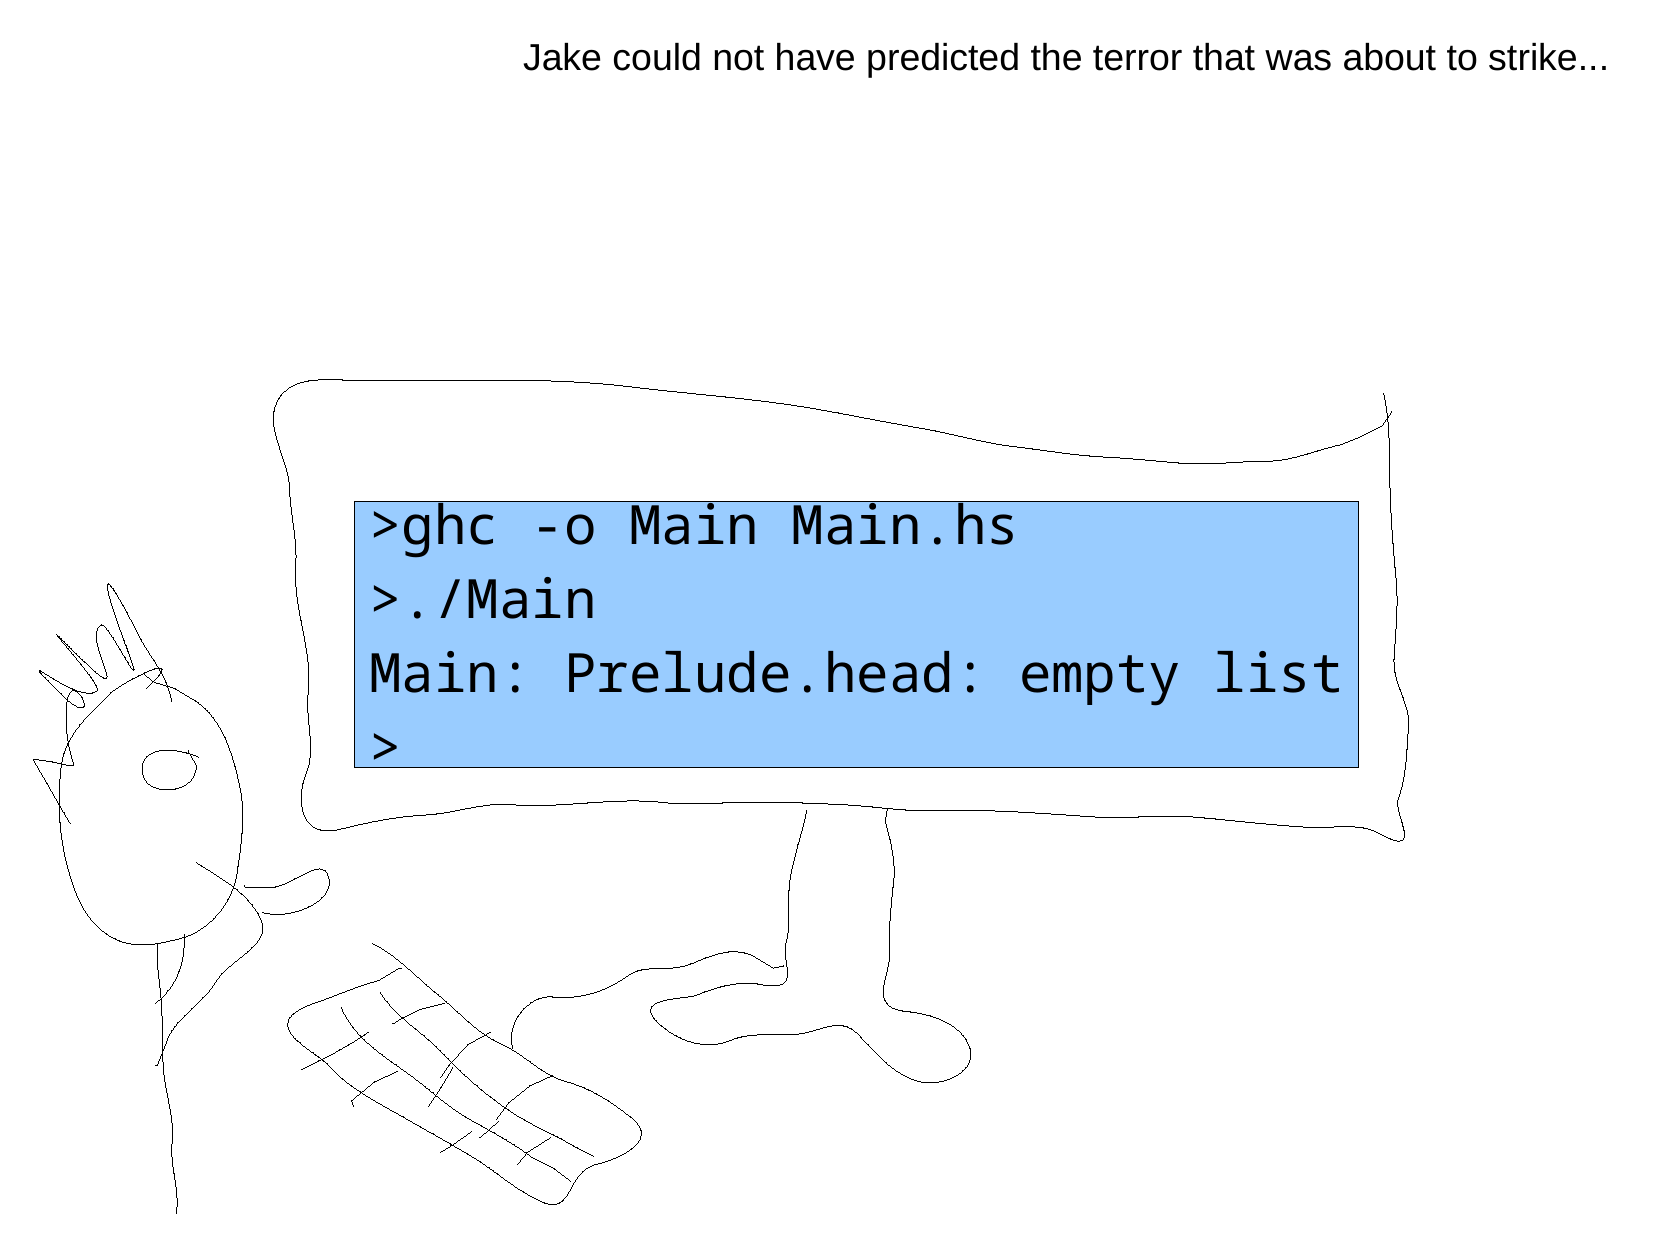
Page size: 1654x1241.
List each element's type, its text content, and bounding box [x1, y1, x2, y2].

text_box Jake could not have predicted the terror that was about to strike... [508, 29, 1622, 91]
text_box >ghc -o Main Main.hs >./Main Main: Prelude.head: empty list > [354, 501, 1359, 768]
